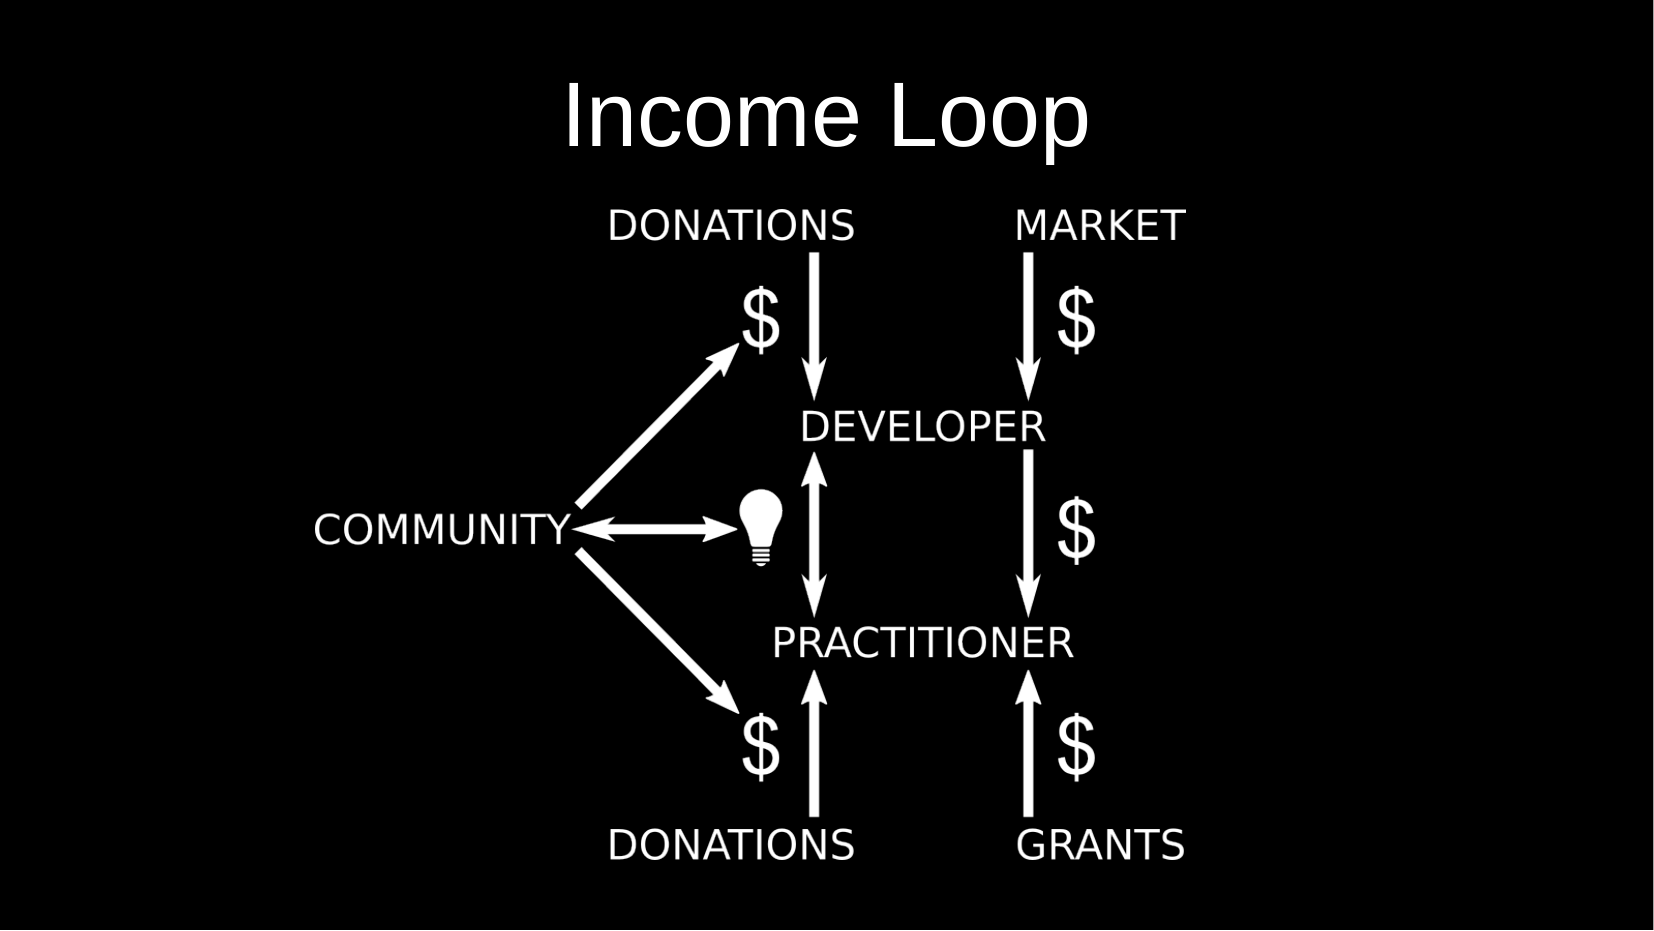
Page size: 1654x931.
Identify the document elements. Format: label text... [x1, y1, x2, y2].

title Income Loop [82, 37, 1571, 193]
picture [315, 209, 1186, 860]
